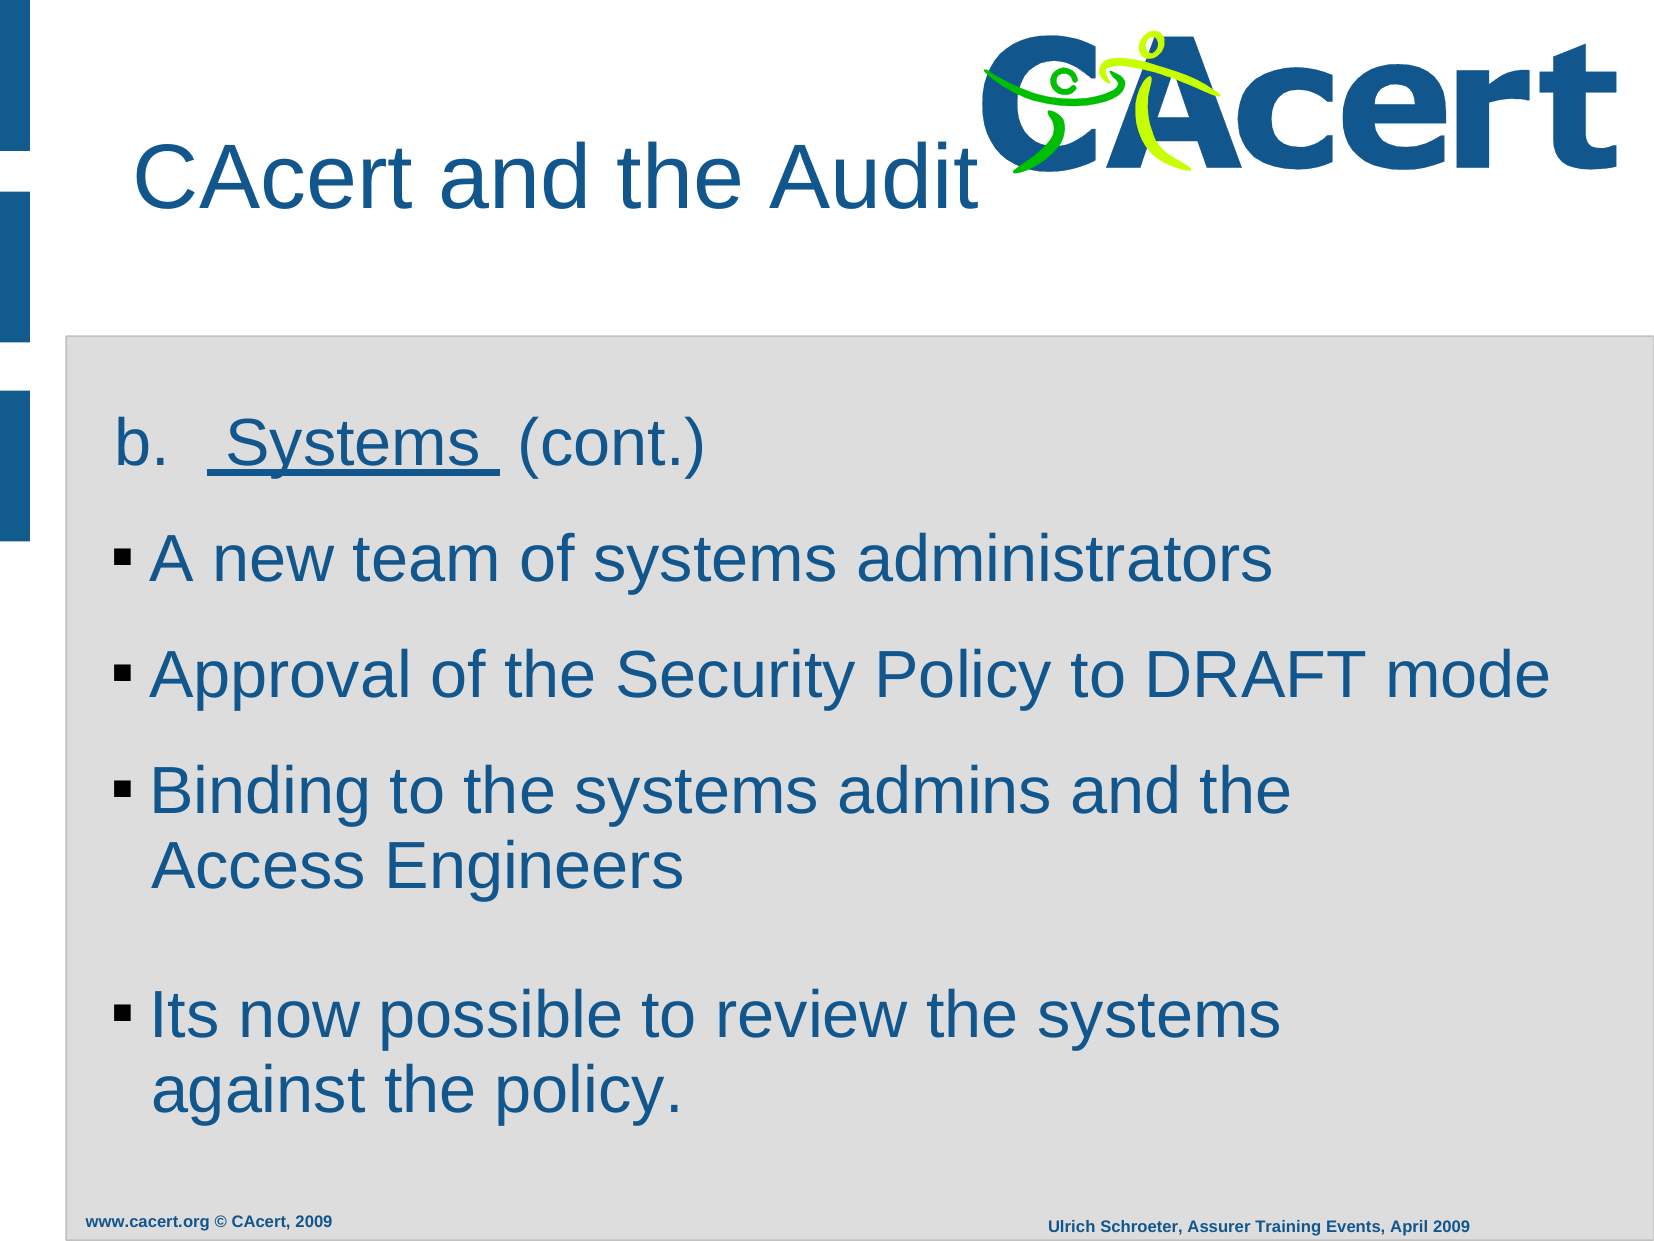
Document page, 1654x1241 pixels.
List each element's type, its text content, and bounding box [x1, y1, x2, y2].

text_box CAcert and the Audit [118, 118, 995, 236]
text_box b. Systems (cont.) A new team of systems administrators Approval of the Security Policy to DRAFT mode Binding to the systems admins and the Access Engineers Its now possible to review the systems against the policy. [99, 397, 1569, 1135]
